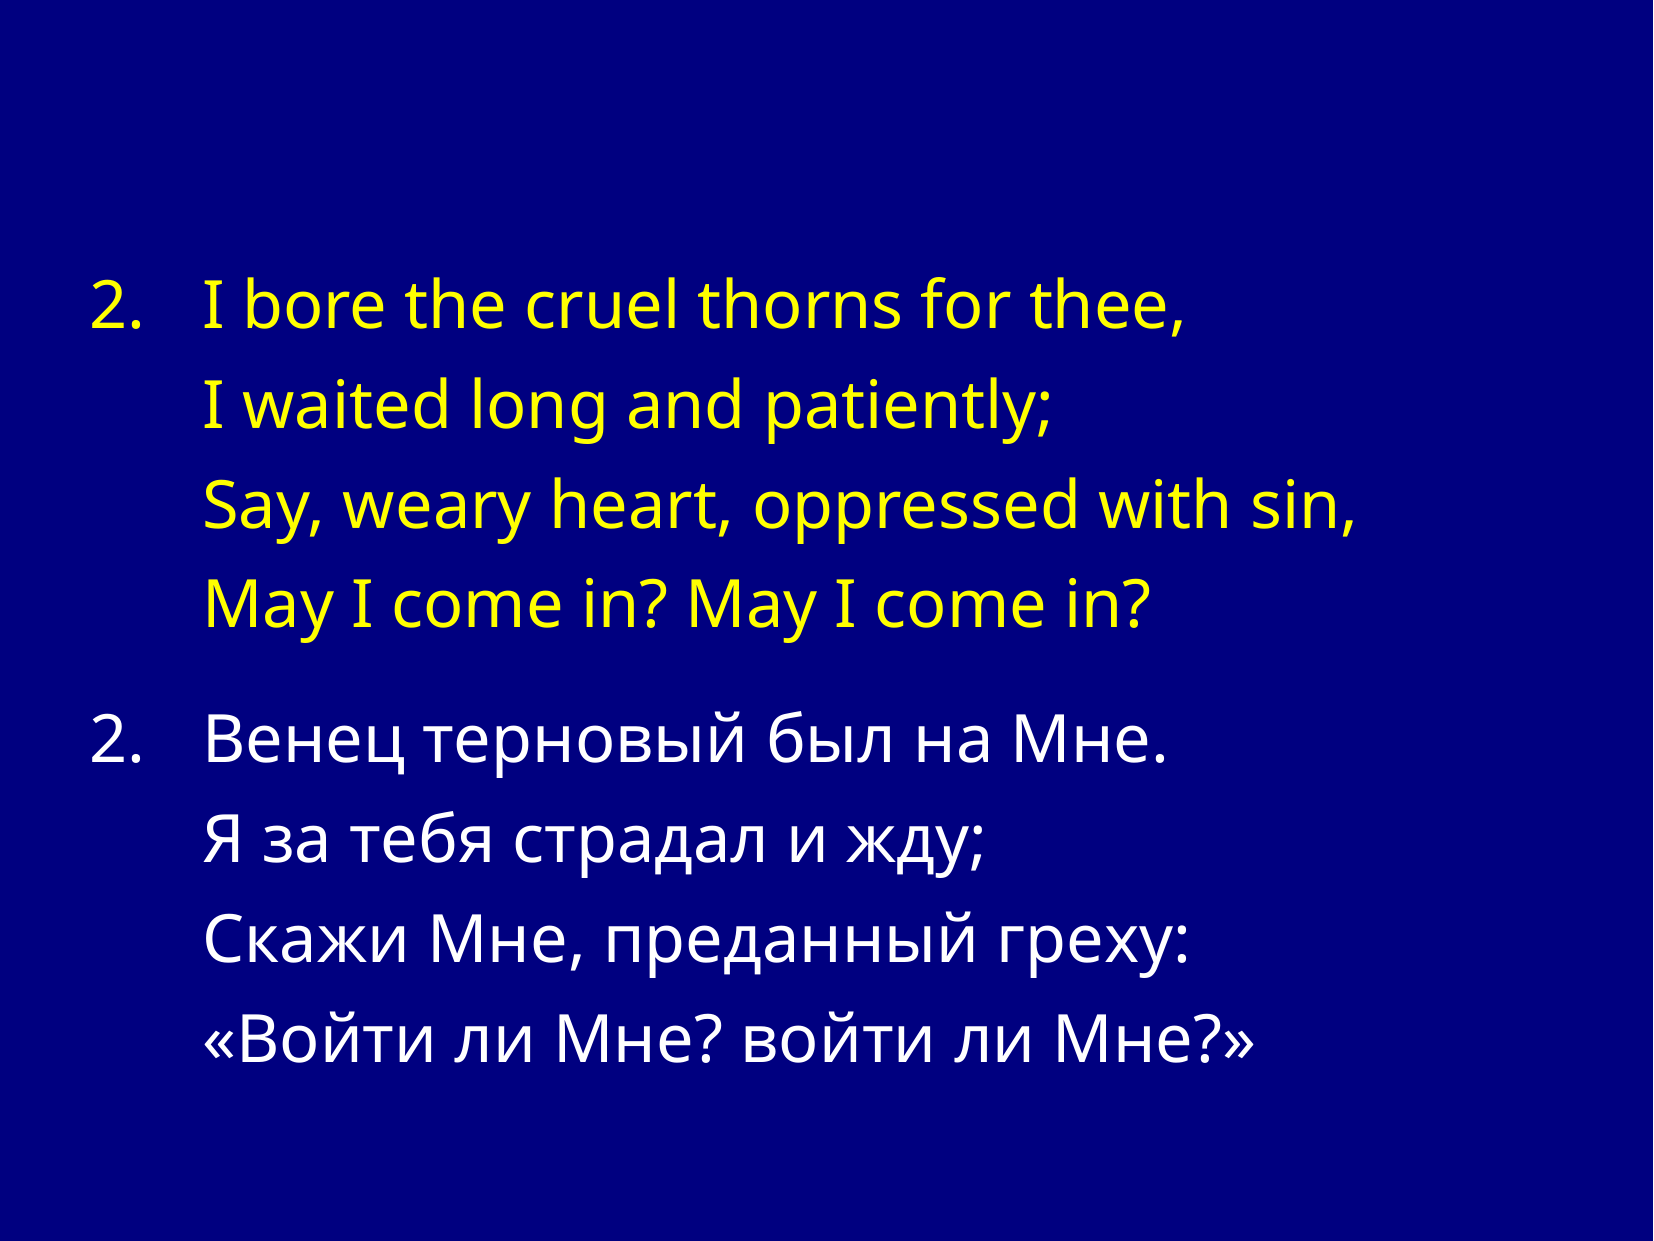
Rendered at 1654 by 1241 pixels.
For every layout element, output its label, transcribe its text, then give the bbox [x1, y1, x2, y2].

text_box 2. Венец терновый был на Мне. Я за тебя страдал и жду; Скажи Мне, преданный греху: «Войти ли Мне? войти ли Мне?» [75, 675, 1576, 1163]
text_box 2. I bore the cruel thorns for thee, I waited long and patiently; Say, weary heart, oppressed with sin, May I come in? May I come in? [75, 150, 1576, 638]
